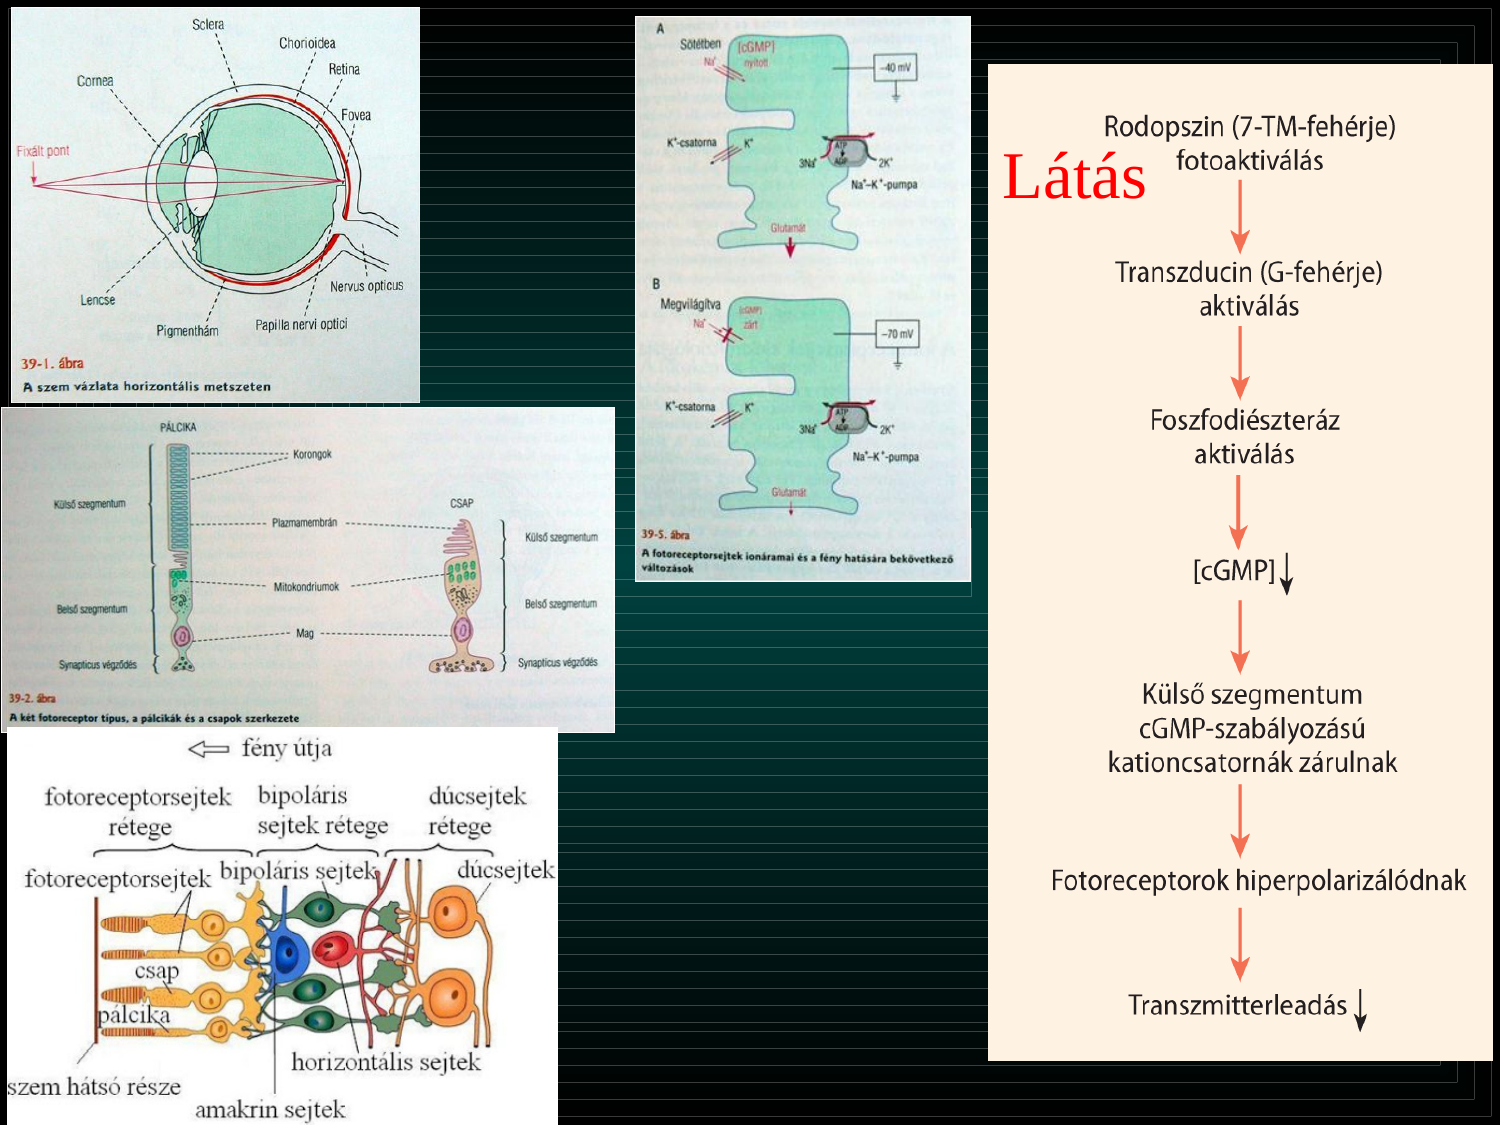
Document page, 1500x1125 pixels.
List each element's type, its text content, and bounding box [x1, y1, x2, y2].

picture [1, 407, 615, 1125]
picture [635, 16, 971, 583]
text_box Látás [965, 121, 1185, 222]
picture [988, 64, 1493, 1061]
picture [11, 7, 420, 403]
